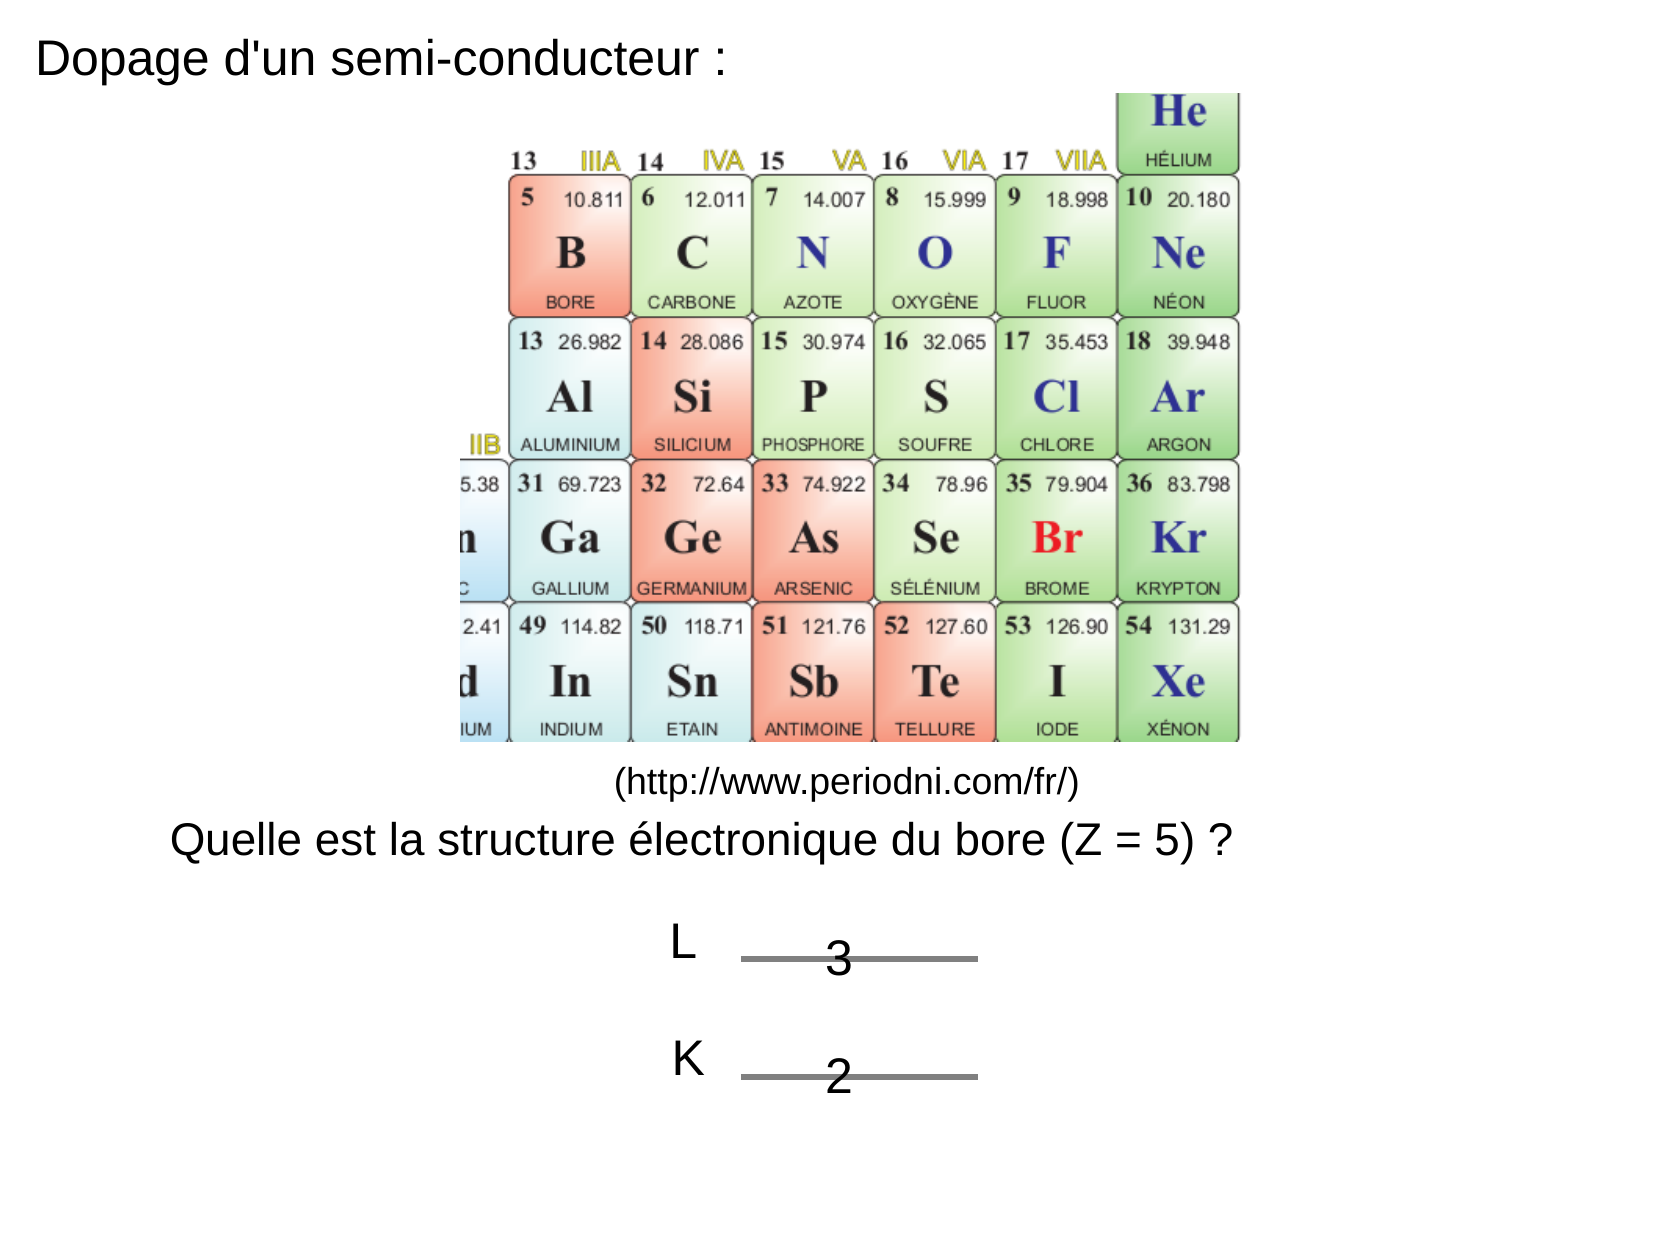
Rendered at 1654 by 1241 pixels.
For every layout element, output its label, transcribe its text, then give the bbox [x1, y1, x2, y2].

text_box K [656, 1022, 733, 1094]
text_box L [654, 905, 731, 977]
text_box 2 [810, 1040, 887, 1112]
text_box Dopage d'un semi-conducteur : [20, 22, 996, 94]
text_box Quelle est la structure électronique du bore (Z = 5) ? [155, 806, 1517, 873]
picture [460, 93, 1285, 742]
text_box 3 [810, 922, 887, 994]
text_box (http://www.periodni.com/fr/) [483, 752, 1168, 810]
